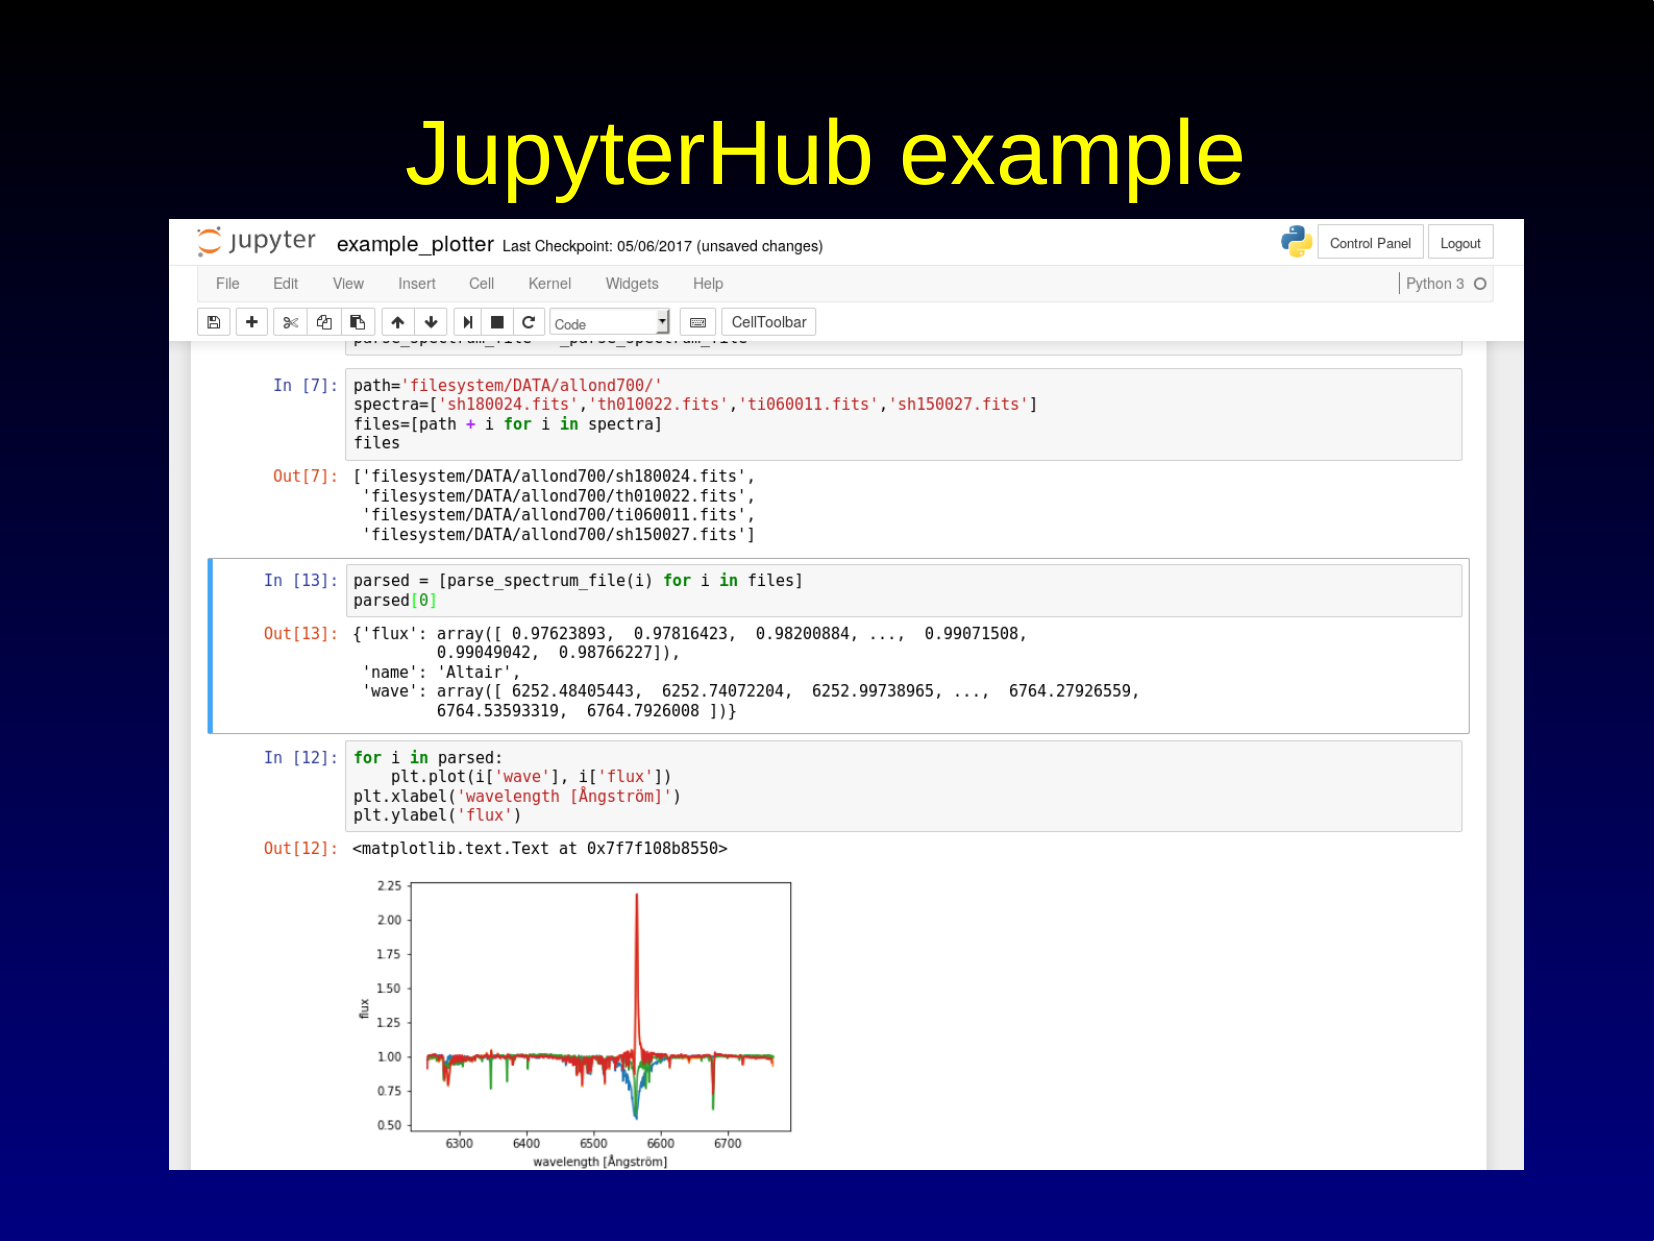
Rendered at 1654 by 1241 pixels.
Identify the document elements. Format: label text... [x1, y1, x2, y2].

picture [169, 219, 1524, 1170]
title JupyterHub example [82, 49, 1571, 257]
